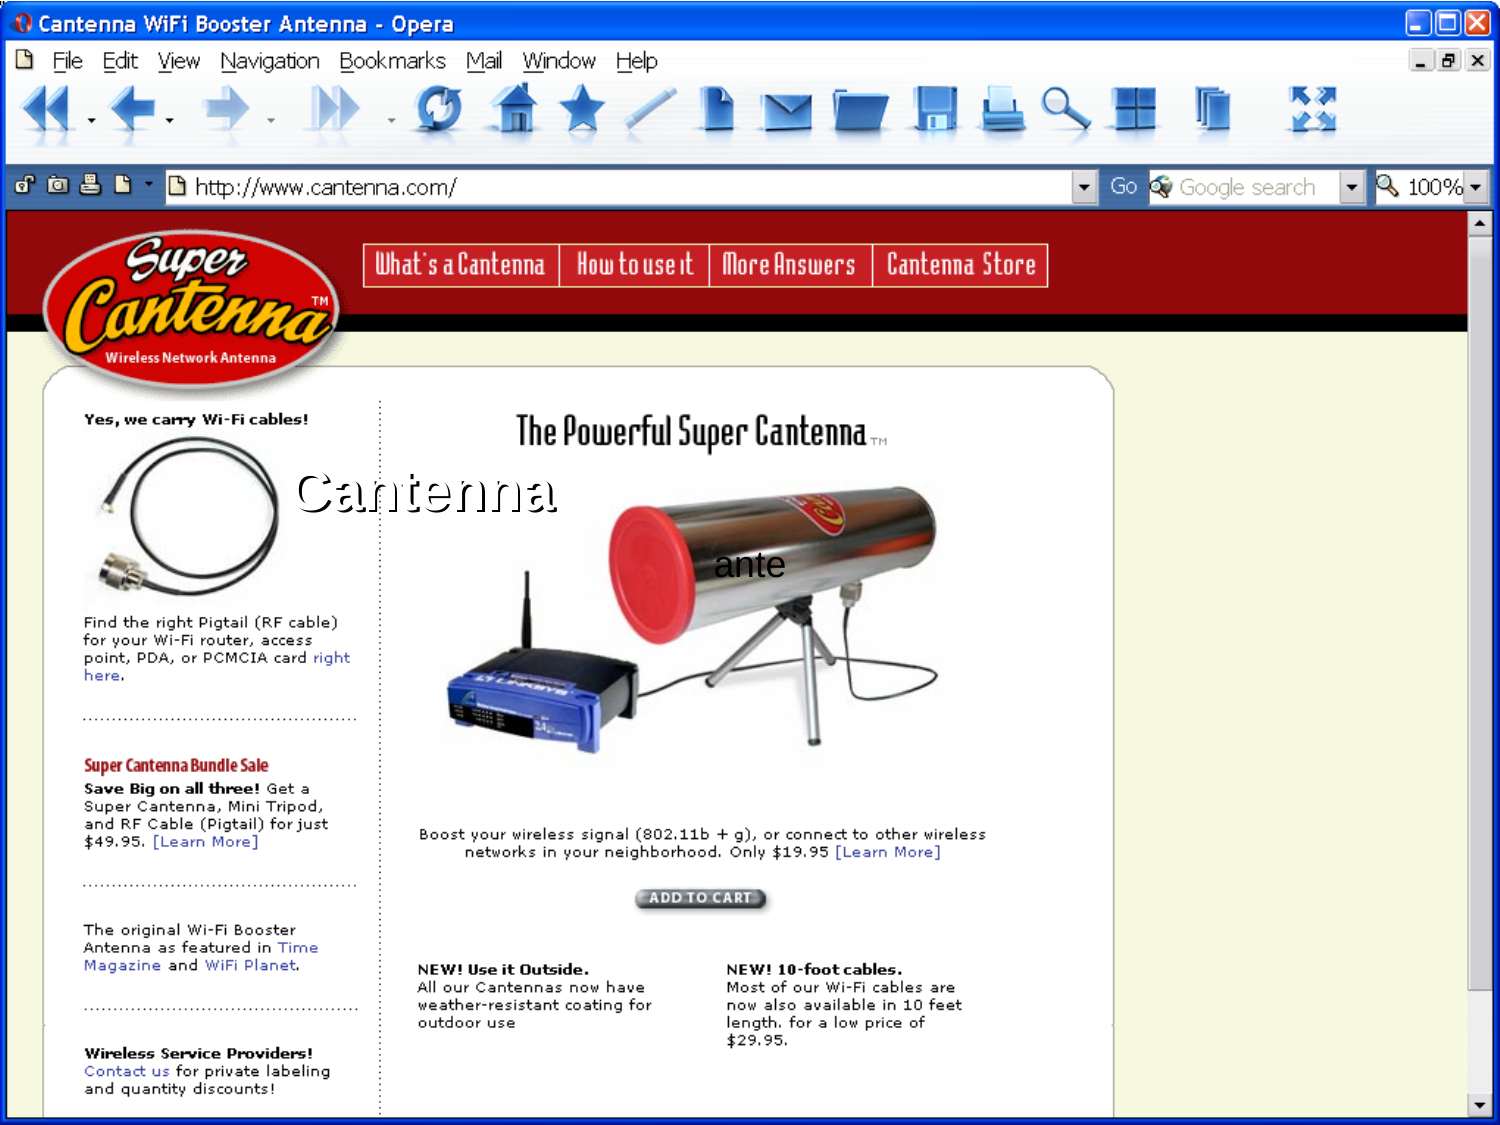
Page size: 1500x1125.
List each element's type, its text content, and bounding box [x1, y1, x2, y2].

title Cantenna [288, 422, 1327, 553]
picture [0, 0, 1500, 1125]
